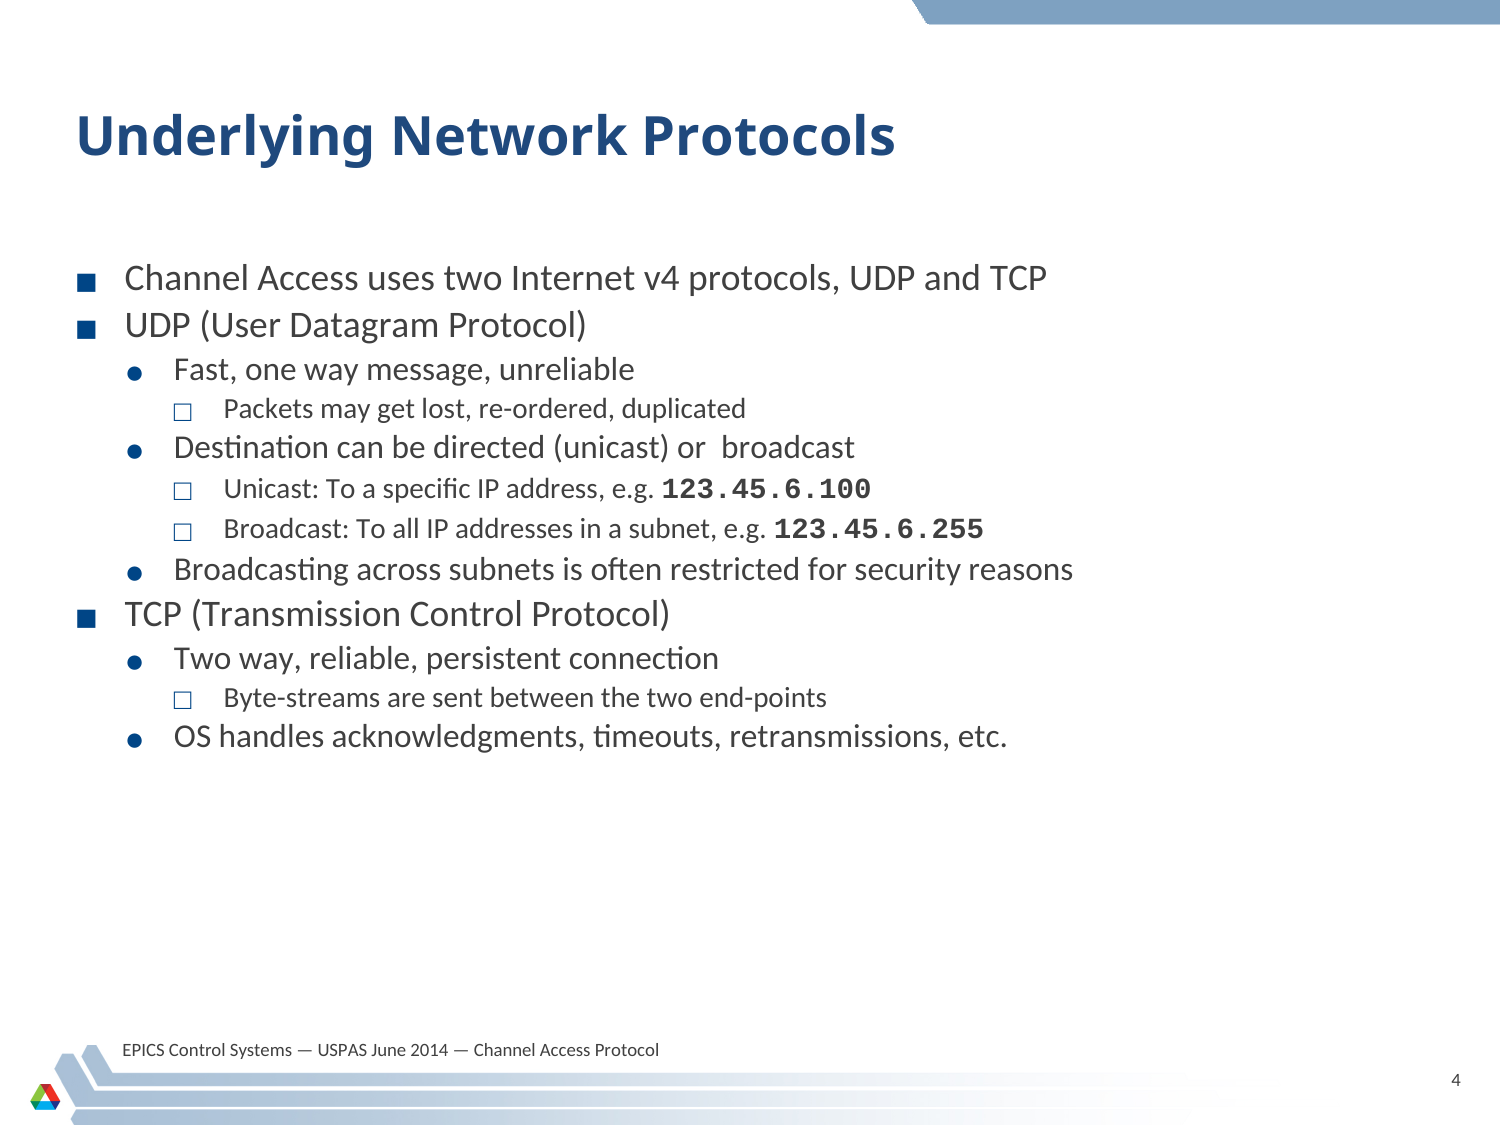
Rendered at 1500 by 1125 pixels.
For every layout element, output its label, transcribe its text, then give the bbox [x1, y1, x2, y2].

list Channel Access uses two Internet v4 protocols, UDP and TCP UDP (User Datagram Protocol) Fast, one way message, unreliable Packets may get lost, re-ordered, duplicated Destination can be directed (unicast) or broadcast Unicast: To a specific IP address, e.g. 123.45.6.100 Broadcast: To all IP addresses in a subnet, e.g. 123.45.6.255 Broadcasting across subnets is often restricted for security reasons TCP (Transmission Control Protocol) Two way, reliable, persistent connection Byte-streams are sent between the two end-points OS handles acknowledgments, timeouts, retransmissions, etc. [75, 262, 1426, 837]
picture [0, 1037, 1500, 1125]
title Underlying Network Protocols [75, 103, 1426, 167]
picture [0, 0, 1500, 26]
